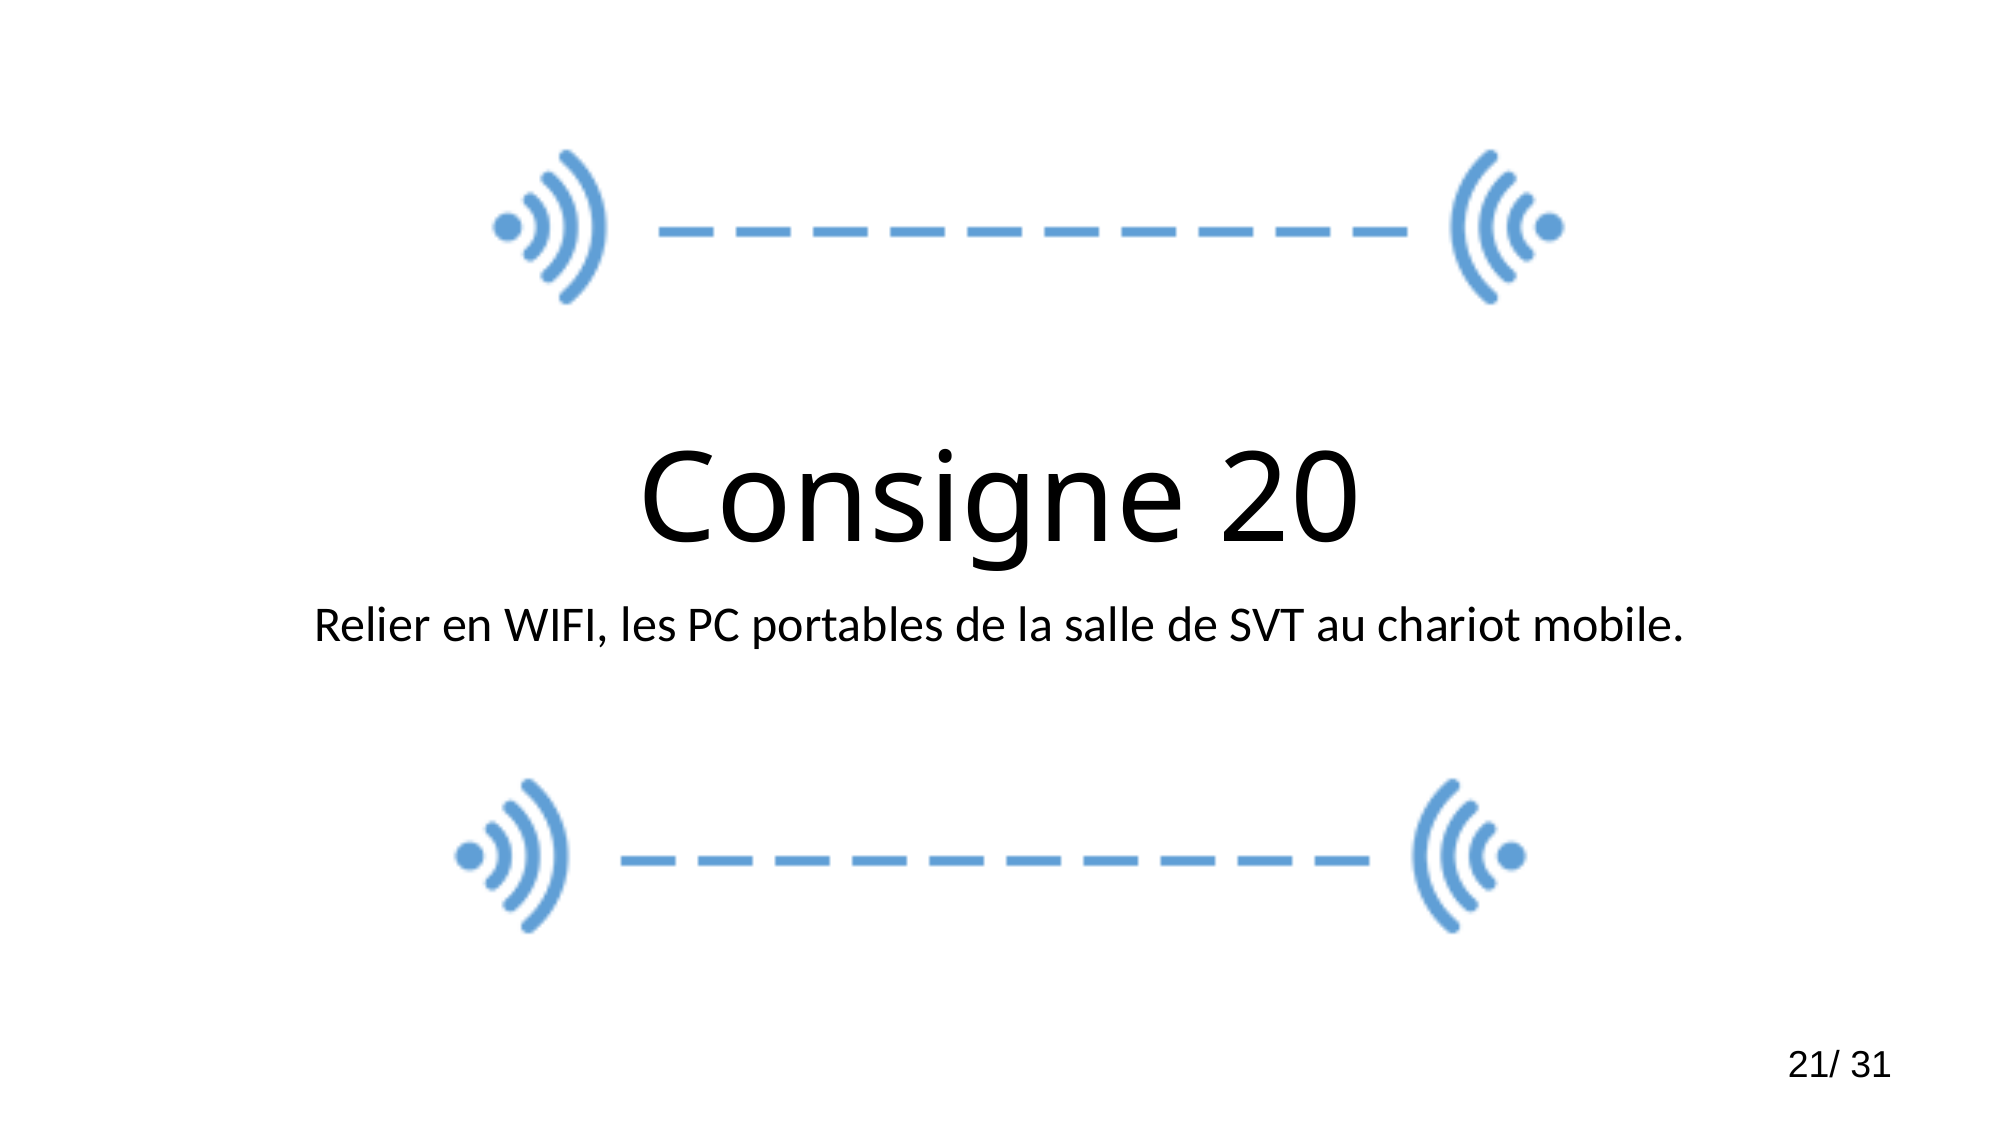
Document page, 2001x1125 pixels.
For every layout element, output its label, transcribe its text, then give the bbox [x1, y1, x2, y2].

title Consigne 20 [249, 184, 1750, 576]
text_box 31/ 31 [1830, 1035, 1979, 1093]
subtitle Relier en WIFI, les PC portables de la salle de SVT au chariot mobile. [249, 590, 1750, 863]
picture [477, 93, 1598, 373]
picture [439, 722, 1560, 1003]
